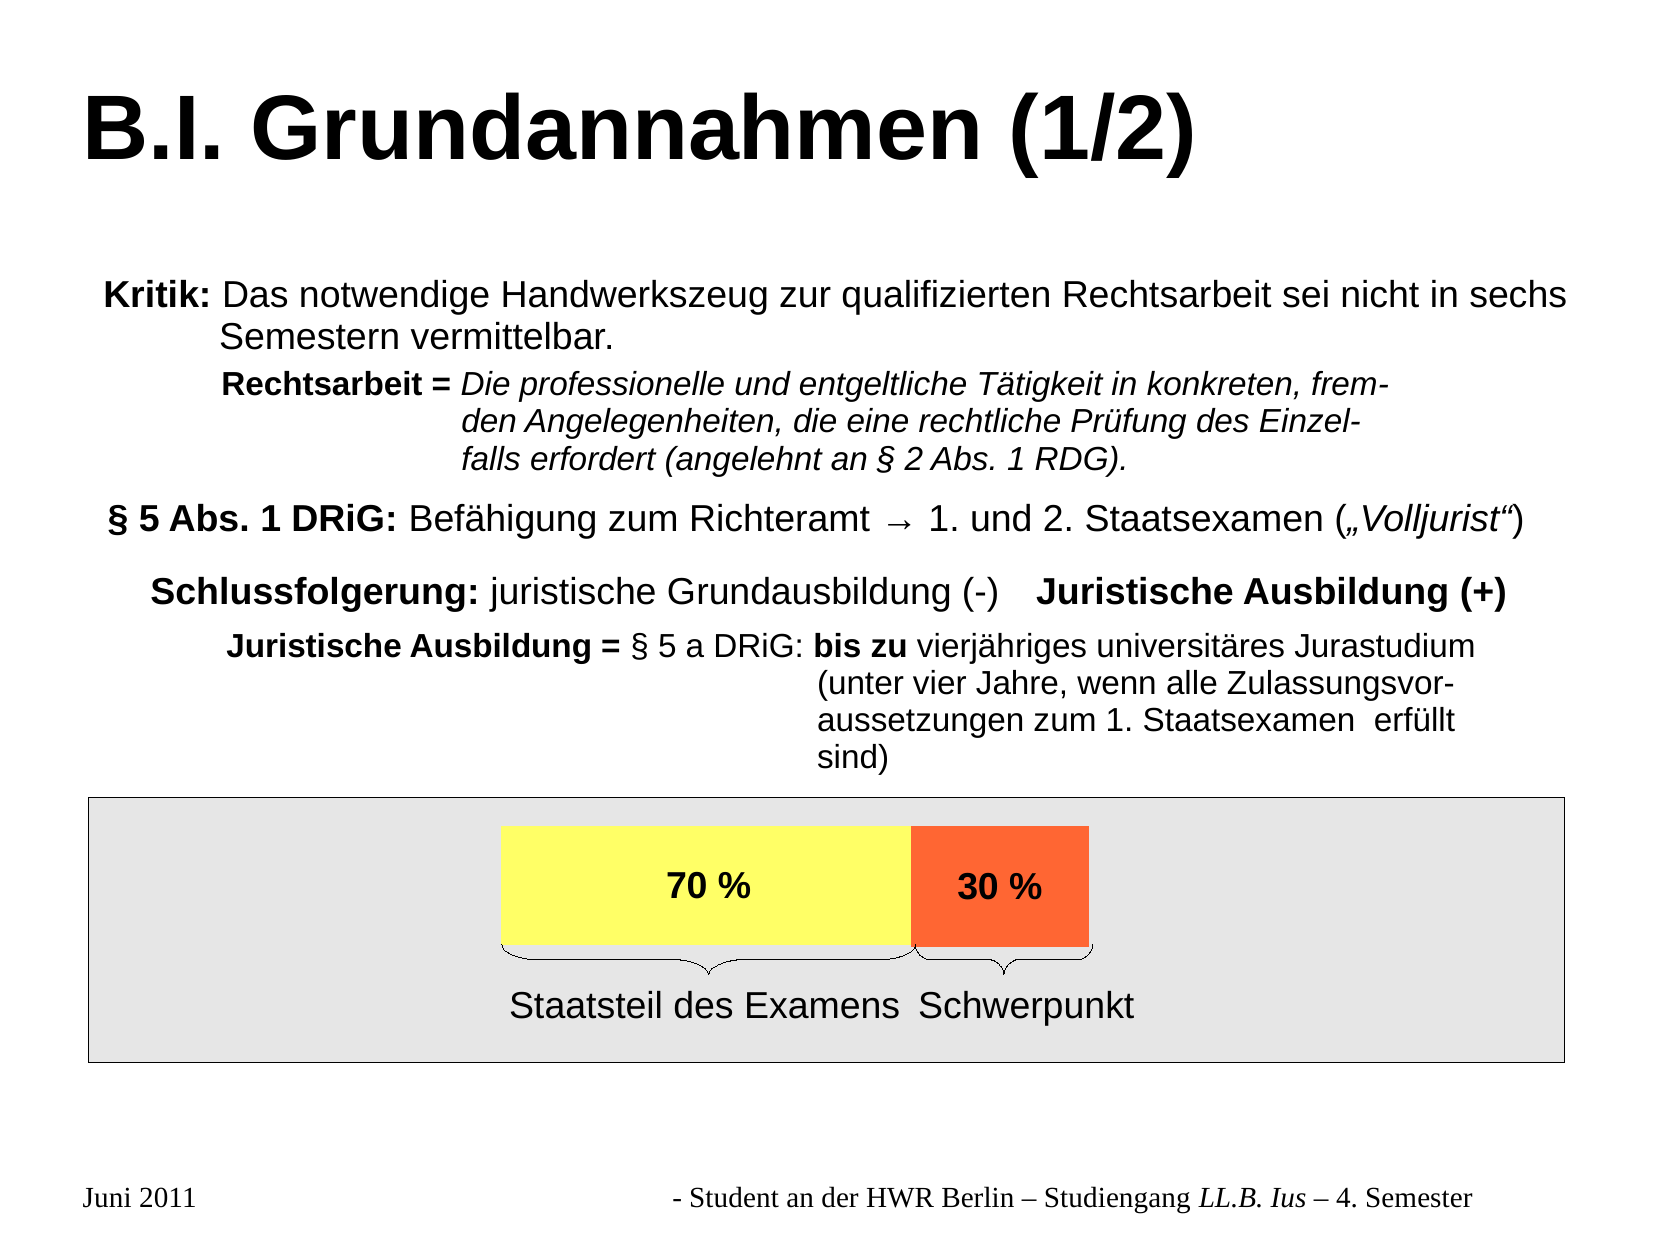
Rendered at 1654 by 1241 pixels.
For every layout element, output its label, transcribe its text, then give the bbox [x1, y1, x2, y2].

text_box Staatsteil des Examens [494, 976, 903, 1034]
text_box 30 % [911, 826, 1089, 947]
text_box § 5 Abs. 1 DRiG: Befähigung zum Richteramt → 1. und 2. Staatsexamen („Volljurist“) [93, 489, 1540, 547]
title B.I. Grundannahmen (1/2) [82, 49, 1571, 207]
text_box [88, 797, 1565, 1063]
text_box Schwerpunkt [903, 976, 1150, 1034]
text_box 70 % [501, 826, 911, 945]
text_box Juristische Ausbildung = § 5 a DRiG: bis zu vierjähriges universitäres Jurastudium (unter vier Jahre, wenn alle Zulassungsvor- aussetzungen zum 1. Staatsexamen erfüllt sind) [211, 620, 1492, 784]
text_box Rechtsarbeit = Die professionelle und entgeltliche Tätigkeit in konkreten, frem- den Angelegenheiten, die eine rechtliche Prüfung des Einzel- falls erfordert (angelehnt an § 2 Abs. 1 RDG). [206, 358, 1406, 485]
text_box Kritik: Das notwendige Handwerkszeug zur qualifizierten Rechtsarbeit sei nicht in sechs Semestern vermittelbar. [88, 265, 1593, 365]
text_box Schlussfolgerung: juristische Grundausbildung (-) Juristische Ausbildung (+) [135, 563, 1523, 621]
